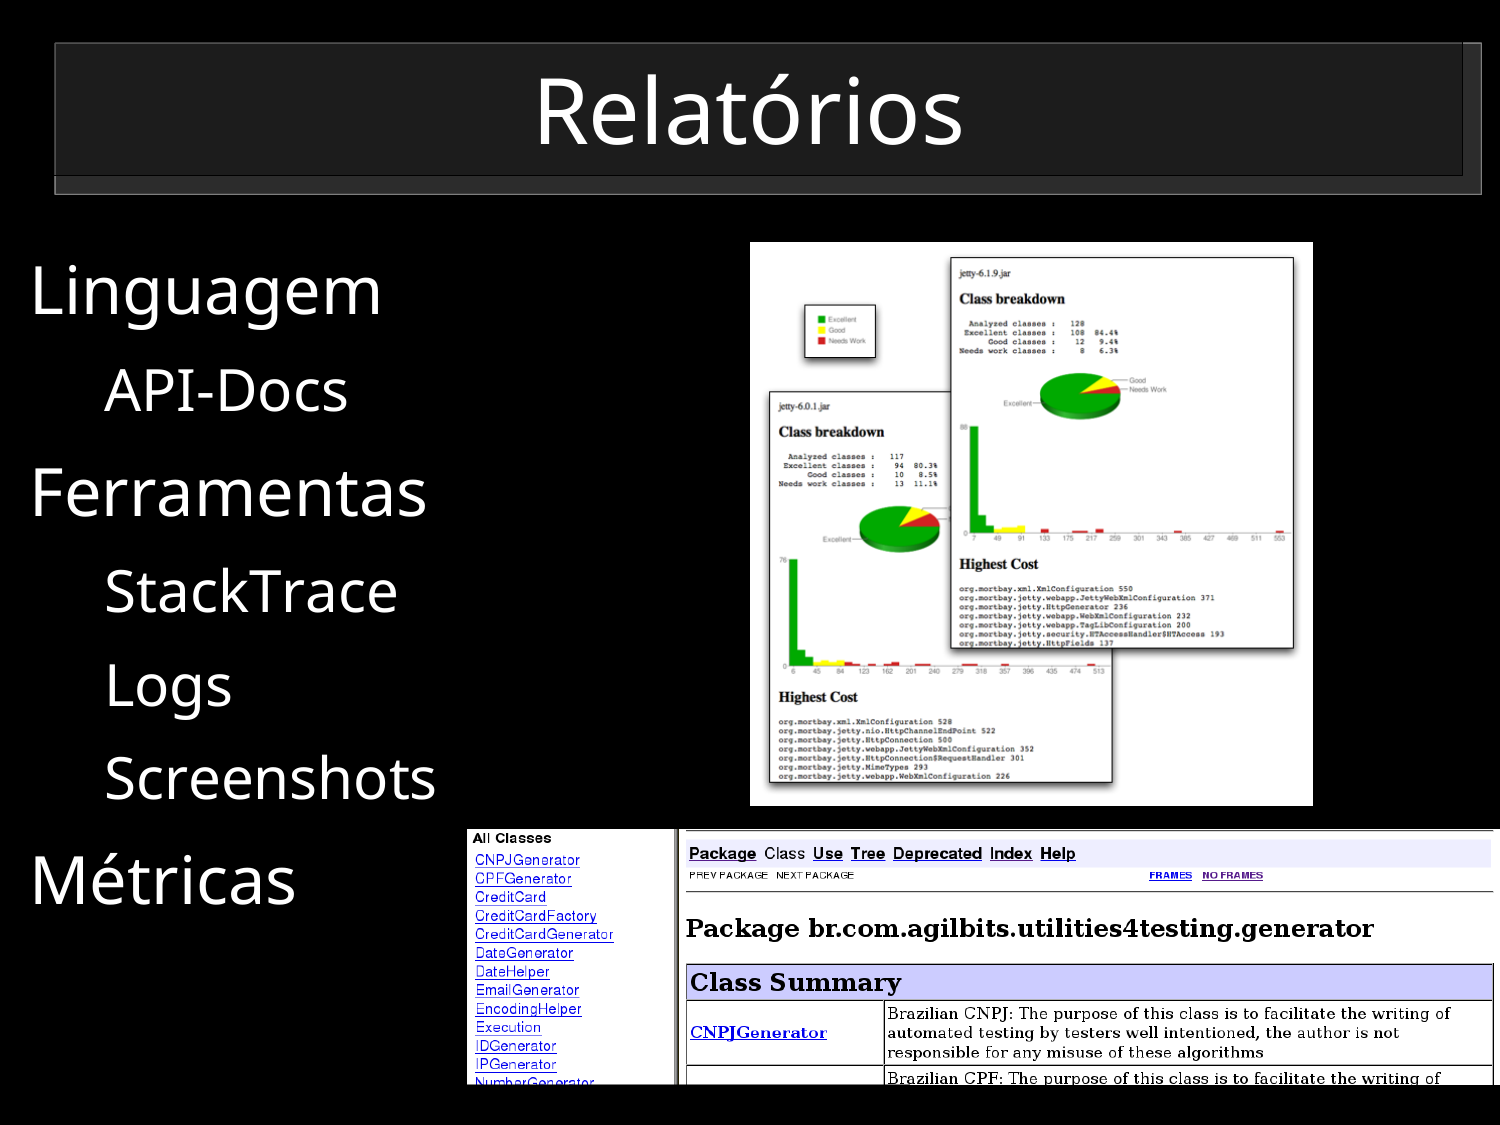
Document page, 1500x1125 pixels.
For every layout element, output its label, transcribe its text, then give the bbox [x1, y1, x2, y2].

title Relatórios [29, 38, 1469, 180]
list Linguagem API-Docs Ferramentas StackTrace Logs Screenshots Métricas [29, 243, 1469, 1073]
picture [467, 829, 1500, 1085]
picture [750, 242, 1313, 806]
